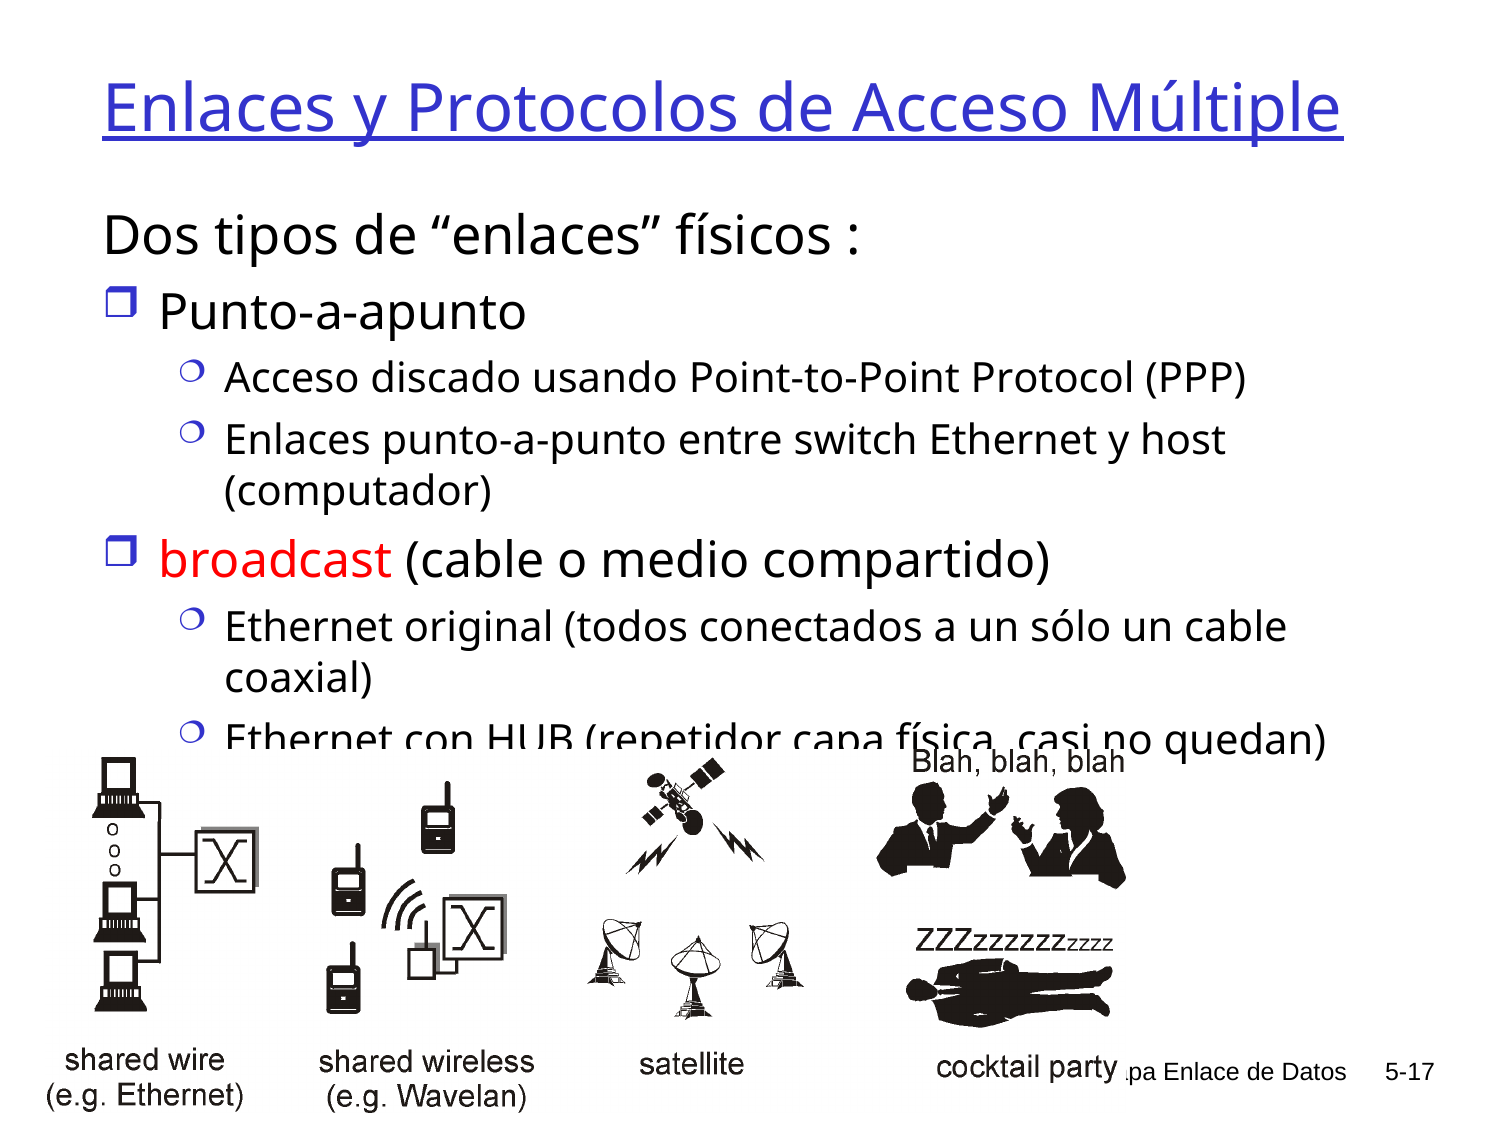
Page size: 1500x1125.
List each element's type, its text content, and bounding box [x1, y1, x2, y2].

picture [45, 749, 1126, 1113]
title Enlaces y Protocolos de Acceso Múltiple [87, 23, 1426, 188]
list Dos tipos de “enlaces” físicos : Punto-a-apunto Acceso discado usando Point-to-Point Protocol (PPP) Enlaces punto-a-punto entre switch Ethernet y host (computador) broadcast (cable o medio compartido) Ethernet original (todos conectados a un sólo un cable coaxial) Ethernet con HUB (repetidor capa física, casi no quedan) Flujo de subida en HFC (Hybrid Fiber Coax) 802.11 LAN inalámbrica [87, 193, 1426, 952]
